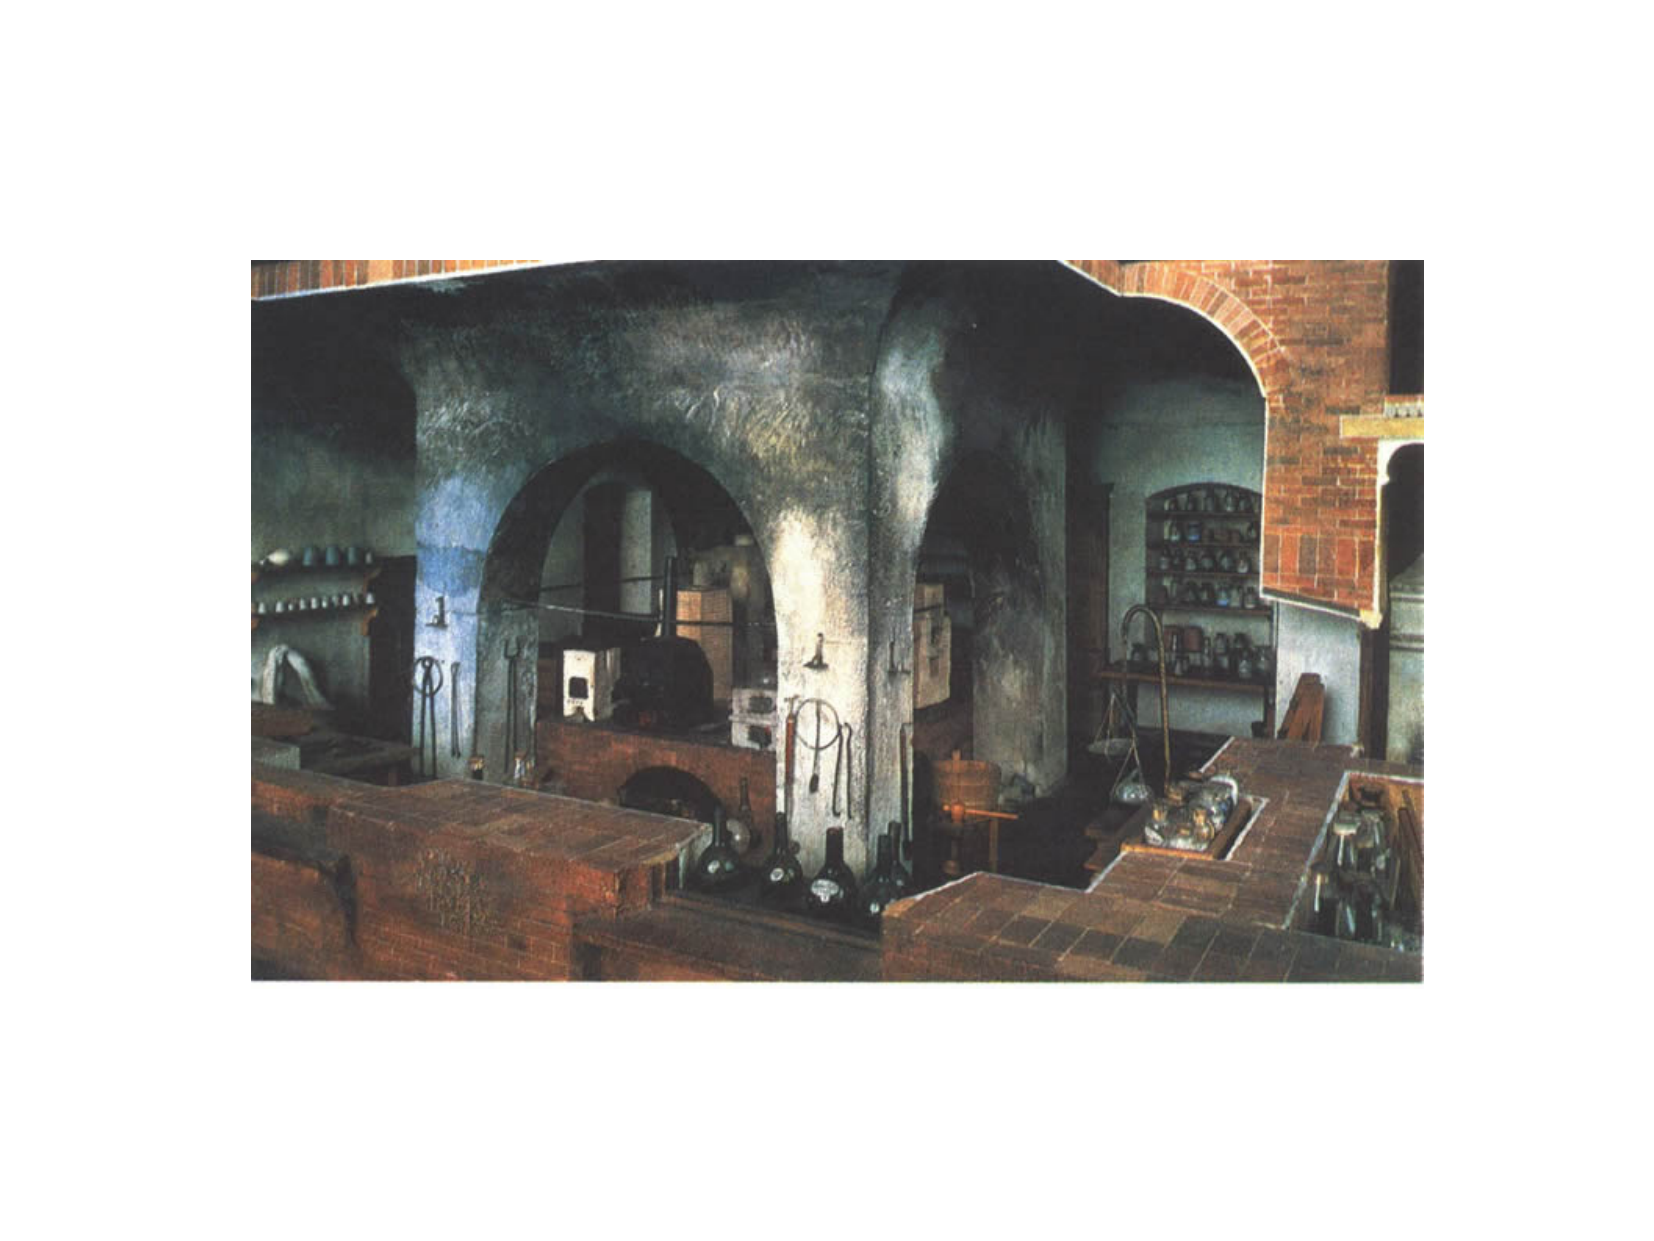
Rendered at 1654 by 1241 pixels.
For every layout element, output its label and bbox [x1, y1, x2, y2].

picture [251, 260, 1424, 989]
